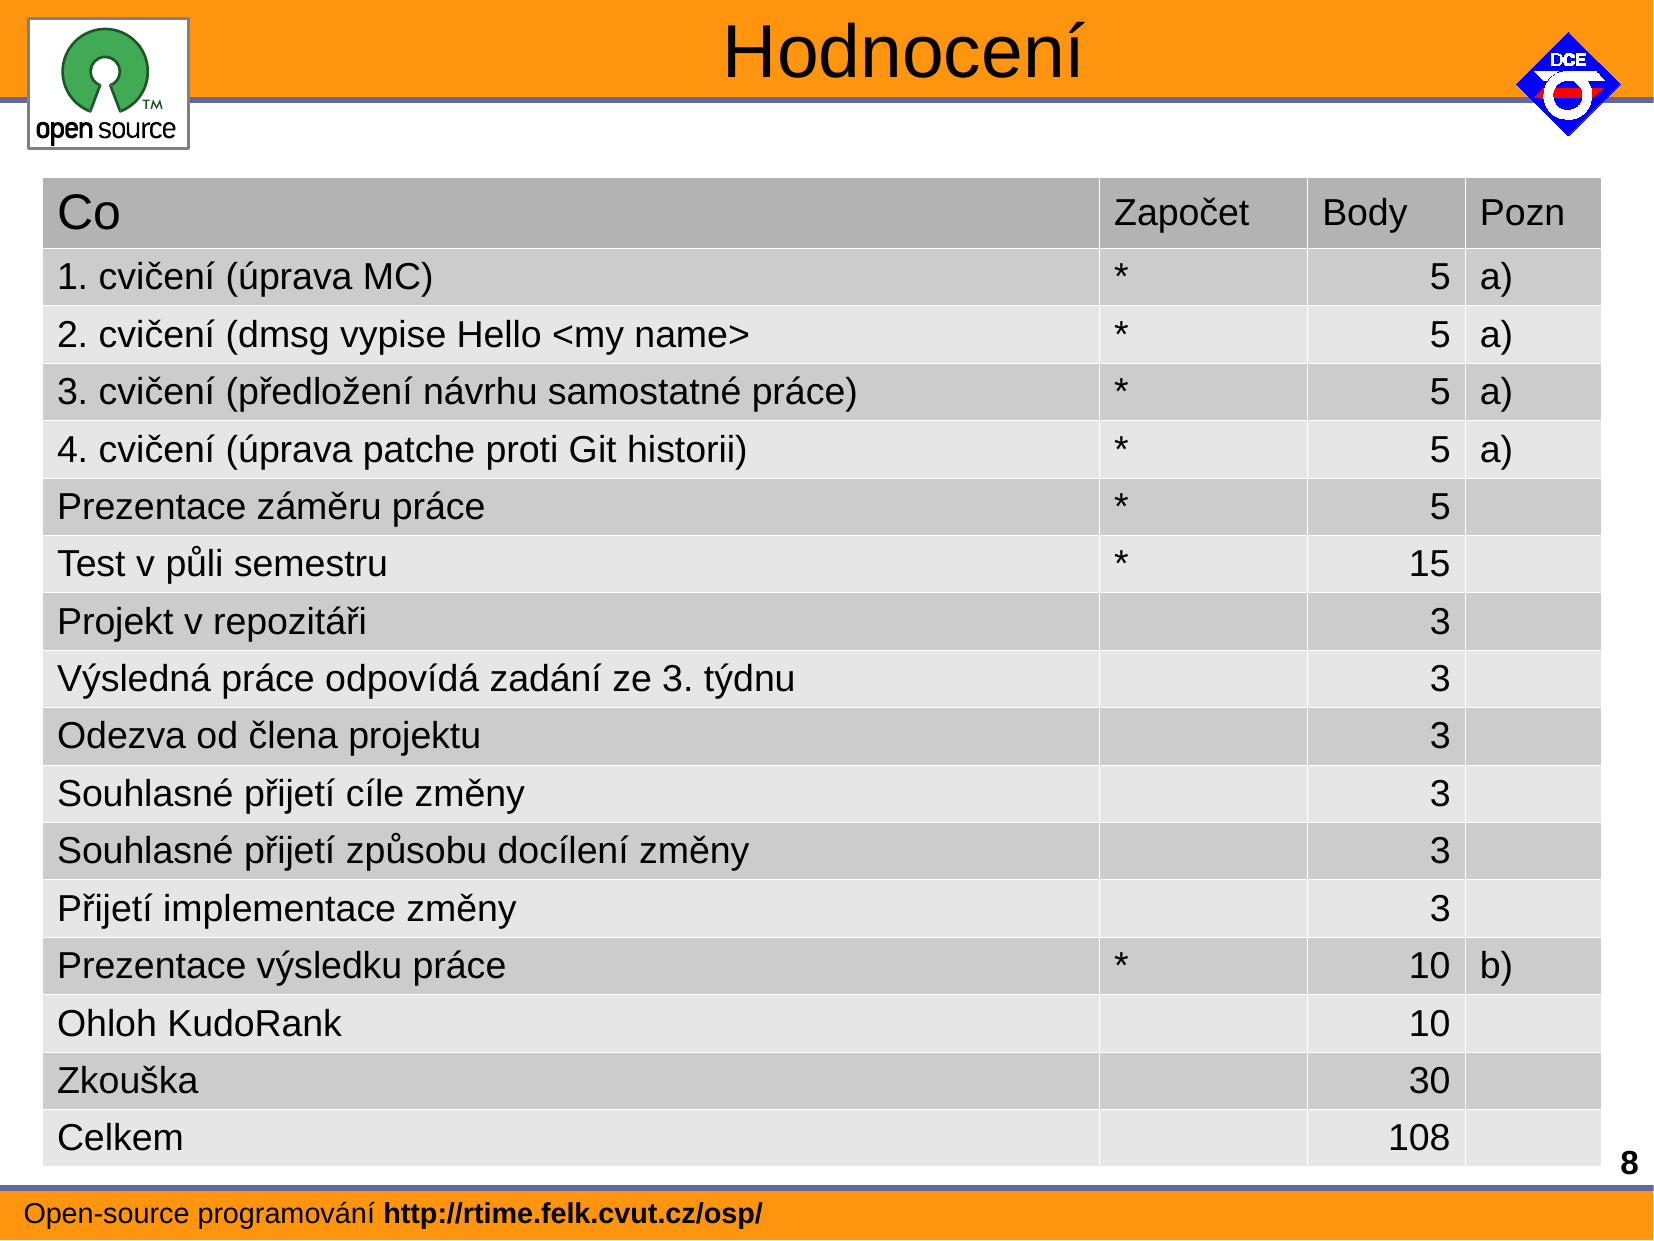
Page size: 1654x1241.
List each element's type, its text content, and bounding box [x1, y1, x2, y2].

table_cell [1100, 995, 1307, 1052]
table_cell [1466, 1053, 1601, 1109]
table_cell Celkem [43, 1110, 1099, 1166]
table_cell Prezentace záměru práce [43, 479, 1099, 535]
table_cell 3 [1308, 880, 1465, 937]
table_cell [1466, 593, 1601, 650]
table_cell * [1100, 249, 1307, 305]
table_cell [1100, 708, 1307, 765]
table_cell * [1100, 306, 1307, 363]
table_cell a) [1466, 421, 1601, 478]
table_cell 15 [1308, 536, 1465, 592]
table_header Body [1308, 178, 1465, 248]
table_cell 10 [1308, 995, 1465, 1052]
table_cell Odezva od člena projektu [43, 708, 1099, 765]
table_cell * [1100, 536, 1307, 592]
table_cell [1100, 880, 1307, 937]
title Hodnocení [178, 4, 1631, 98]
table_cell Projekt v repozitáři [43, 593, 1099, 650]
table_cell 4. cvičení (úprava patche proti Git historii) [43, 421, 1099, 478]
table_cell 2. cvičení (dmsg vypise Hello <my name> [43, 306, 1099, 363]
table_cell 5 [1308, 364, 1465, 420]
table_cell 5 [1308, 306, 1465, 363]
table_cell [1100, 1110, 1307, 1166]
table_header Co [43, 178, 1099, 248]
table_cell Zkouška [43, 1053, 1099, 1109]
table_cell a) [1466, 249, 1601, 305]
table_cell Test v půli semestru [43, 536, 1099, 592]
table_cell a) [1466, 306, 1601, 363]
table_cell 3 [1308, 823, 1465, 879]
table_cell 5 [1308, 249, 1465, 305]
table_cell 3 [1308, 593, 1465, 650]
table_cell 3. cvičení (předložení návrhu samostatné práce) [43, 364, 1099, 420]
table_header Pozn [1466, 178, 1601, 248]
table_cell 3 [1308, 651, 1465, 707]
table_cell Souhlasné přijetí způsobu docílení změny [43, 823, 1099, 879]
table_cell Ohloh KudoRank [43, 995, 1099, 1052]
table_cell [1100, 823, 1307, 879]
table_cell [1100, 651, 1307, 707]
table_cell [1466, 766, 1601, 822]
table_cell 5 [1308, 479, 1465, 535]
table_cell 1. cvičení (úprava MC) [43, 249, 1099, 305]
table_cell [1466, 536, 1601, 592]
table_cell * [1100, 364, 1307, 420]
table_cell Výsledná práce odpovídá zadání ze 3. týdnu [43, 651, 1099, 707]
table_cell Prezentace výsledku práce [43, 938, 1099, 994]
table_header Započet [1100, 178, 1307, 248]
table_cell 5 [1308, 421, 1465, 478]
table_cell * [1100, 421, 1307, 478]
table_cell a) [1466, 364, 1601, 420]
table_cell [1466, 708, 1601, 765]
table_cell 10 [1308, 938, 1465, 994]
table_cell [1466, 823, 1601, 879]
table_cell [1466, 880, 1601, 937]
table_cell Souhlasné přijetí cíle změny [43, 766, 1099, 822]
table_cell 108 [1308, 1110, 1465, 1166]
table_cell 3 [1308, 766, 1465, 822]
table_cell [1100, 593, 1307, 650]
table_cell 30 [1308, 1053, 1465, 1109]
table_cell Přijetí implementace změny [43, 880, 1099, 937]
table_cell * [1100, 479, 1307, 535]
table_cell [1466, 1110, 1601, 1166]
table_cell 3 [1308, 708, 1465, 765]
table_cell * [1100, 938, 1307, 994]
table_cell [1100, 1053, 1307, 1109]
table_cell b) [1466, 938, 1601, 994]
table_cell [1466, 995, 1601, 1052]
table_cell [1466, 651, 1601, 707]
table_cell [1466, 479, 1601, 535]
table_cell [1100, 766, 1307, 822]
